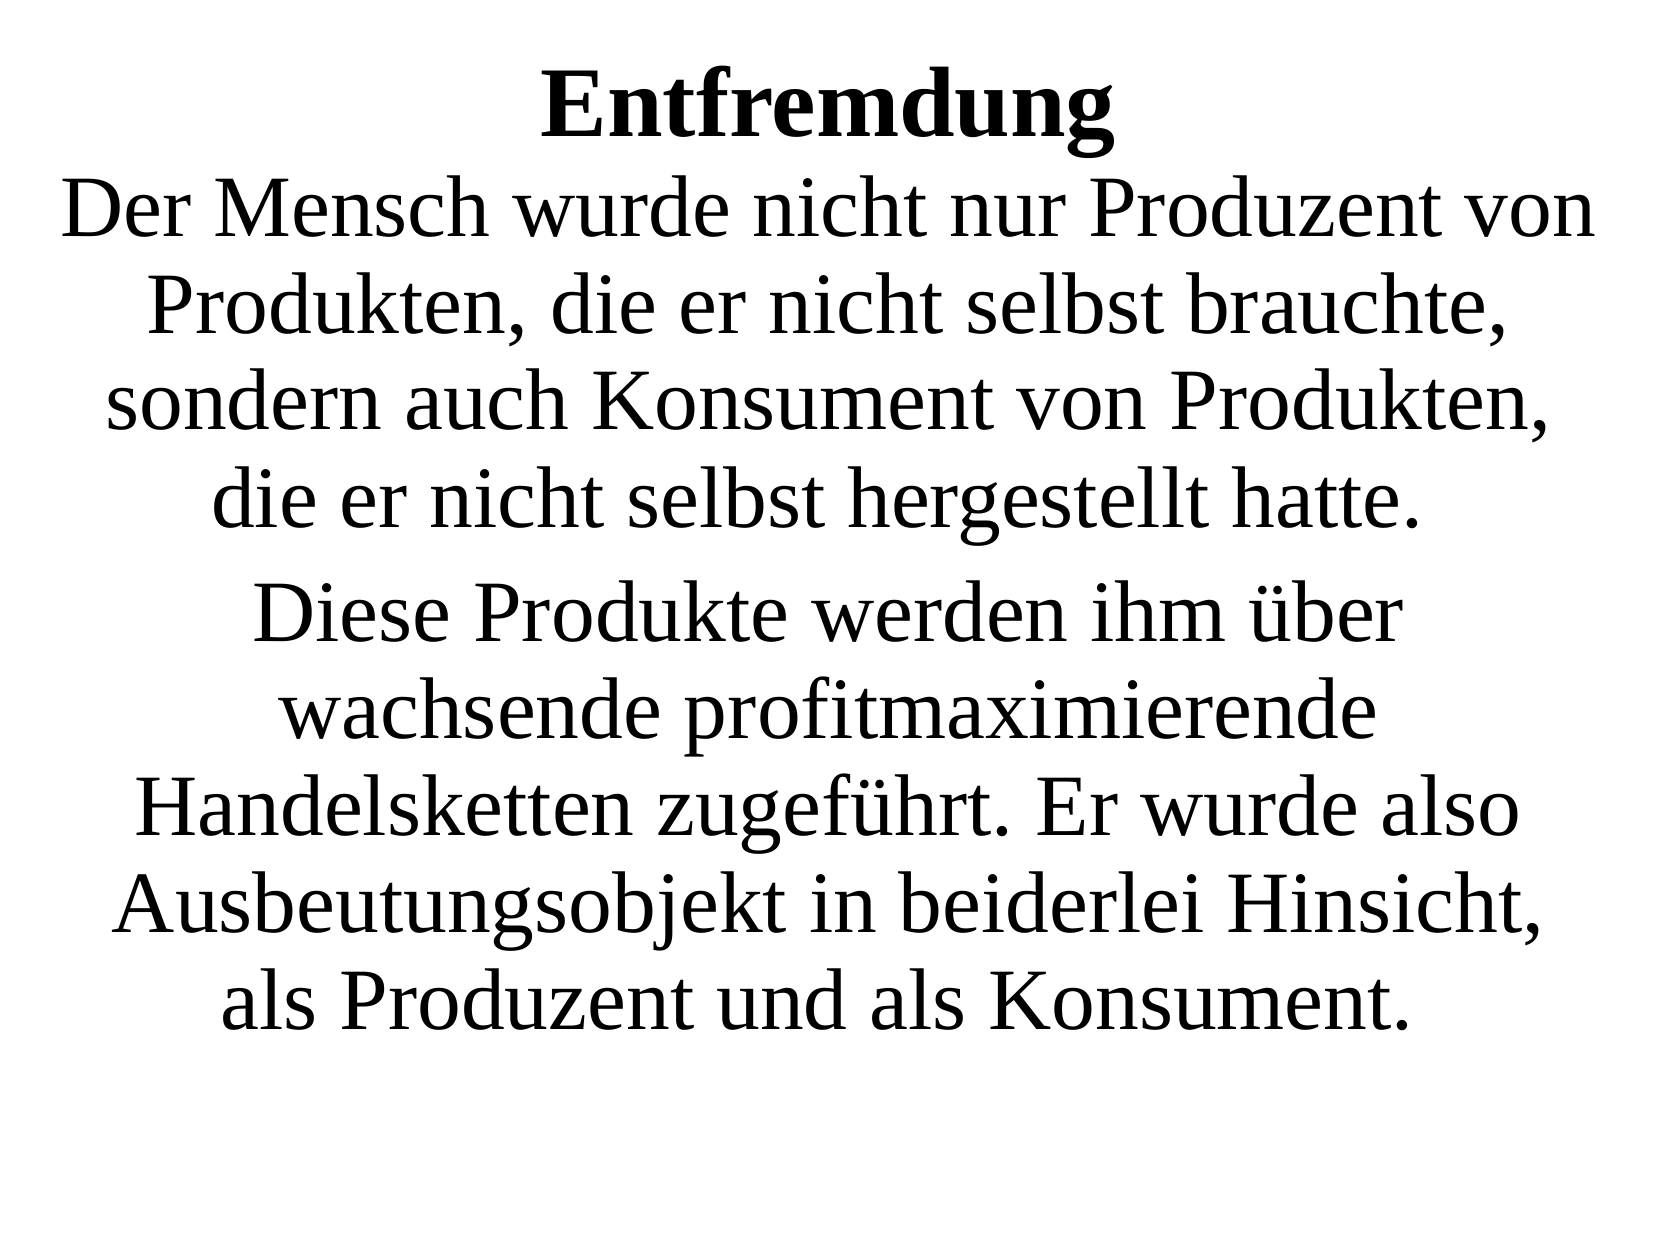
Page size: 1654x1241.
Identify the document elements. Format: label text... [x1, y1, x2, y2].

text_box Entfremdung Der Mensch wurde nicht nur Produzent von Produkten, die er nicht selbst brauchte, sondern auch Konsument von Produkten, die er nicht selbst hergestellt hatte. Diese Produkte werden ihm über wachsende profitmaximierende Handelsketten zugeführt. Er wurde also Ausbeutungsobjekt in beiderlei Hinsicht, als Produzent und als Konsument. [45, 39, 1618, 1077]
